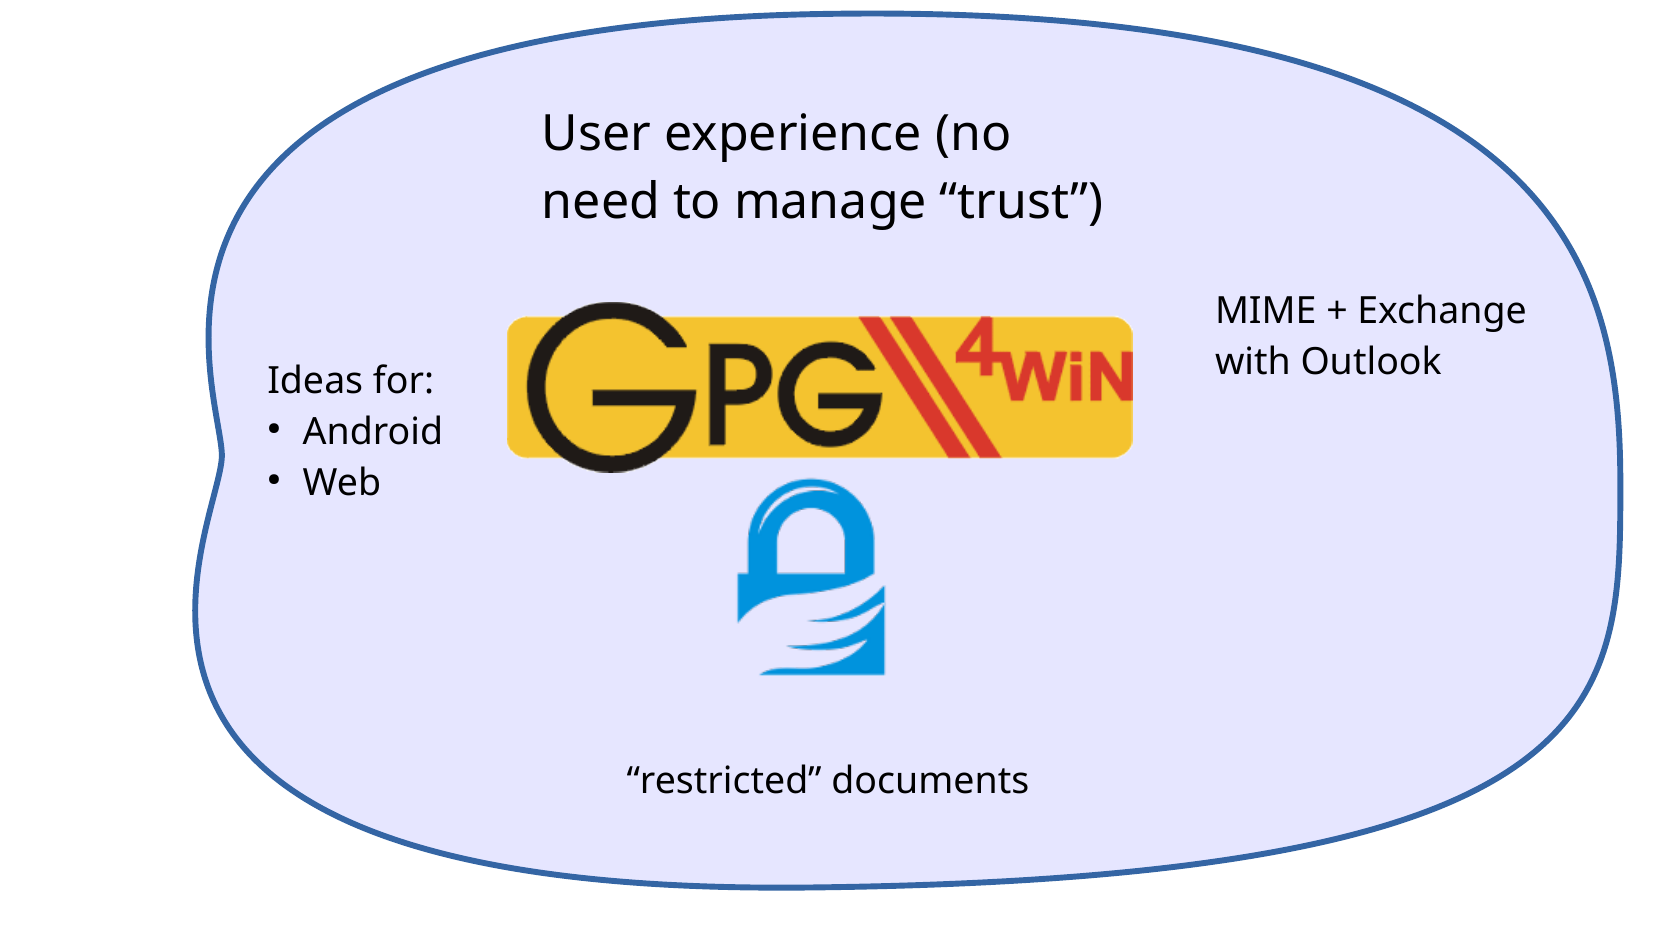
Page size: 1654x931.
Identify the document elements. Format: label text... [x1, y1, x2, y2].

text_box [195, 13, 1621, 888]
text_box User experience (no need to manage “trust”) [527, 89, 1154, 222]
text_box “restricted” documents [611, 746, 1072, 849]
text_box Ideas for: Android Web [252, 346, 450, 493]
text_box MIME + Exchange with Outlook [1200, 276, 1566, 379]
picture [507, 302, 1133, 685]
